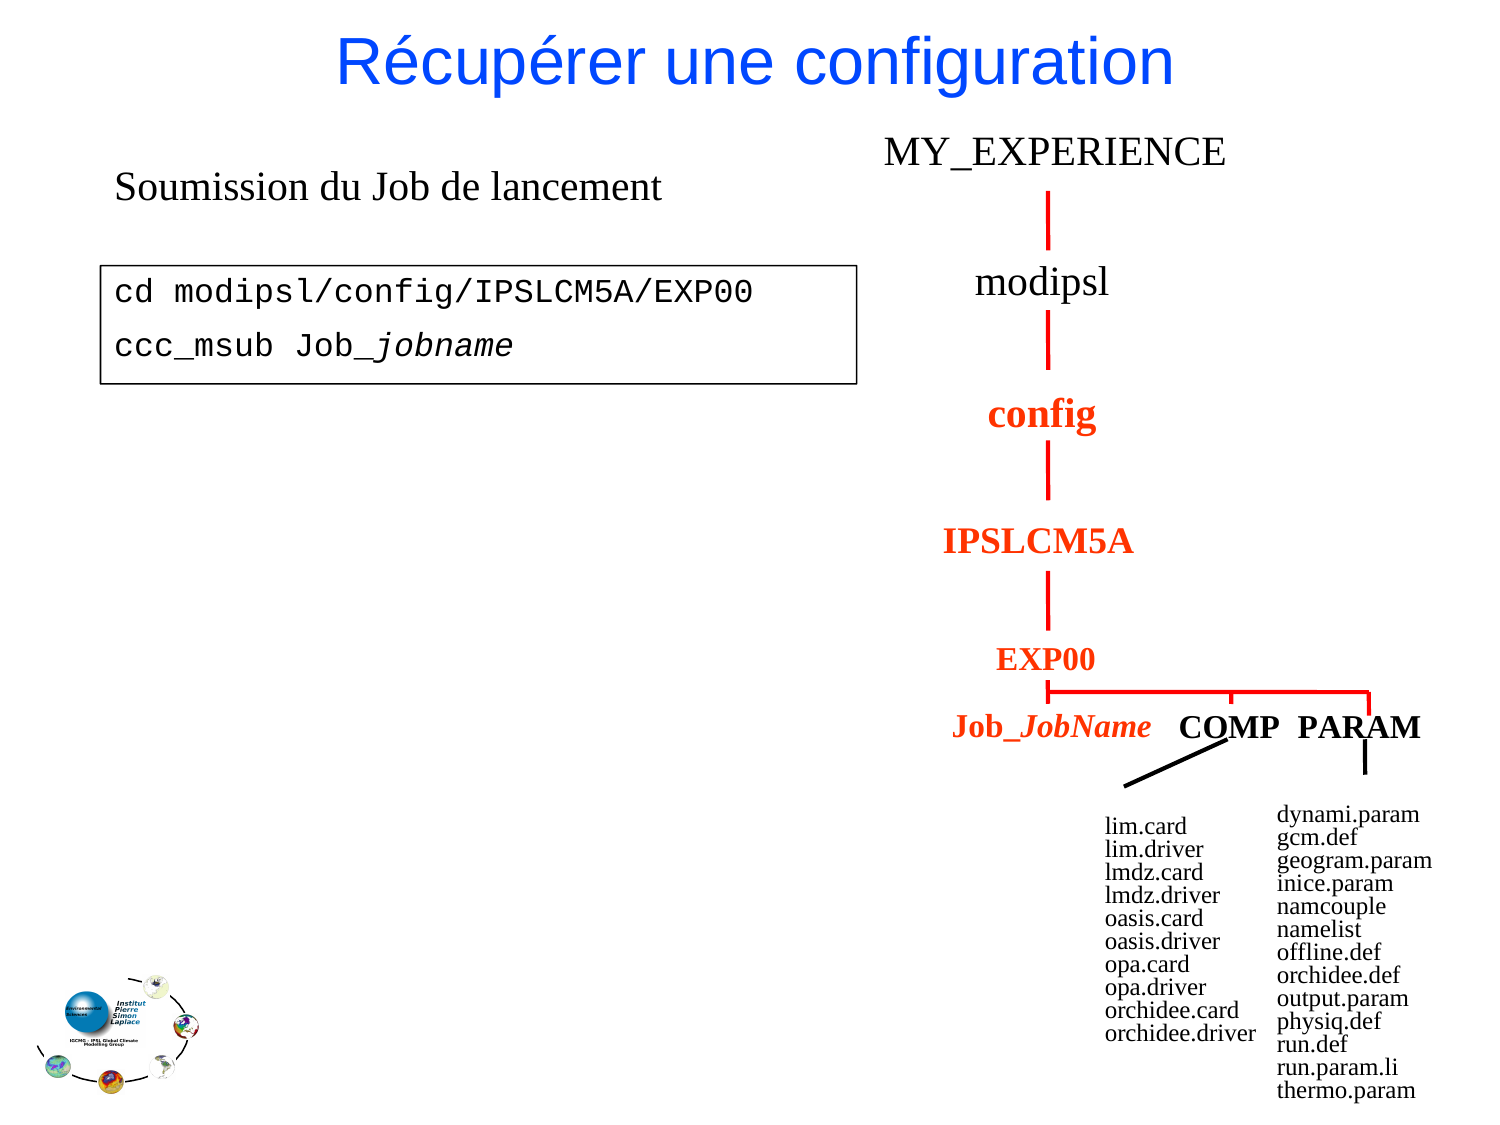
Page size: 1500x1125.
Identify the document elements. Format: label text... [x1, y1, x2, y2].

text_box config [933, 381, 1152, 445]
text_box dynami.param gcm.def geogram.param inice.param namcouple namelist offline.def orchidee.def output.param physiq.def run.def run.param.li thermo.param [1262, 763, 1463, 1108]
text_box MY_EXPERIENCE [865, 119, 1245, 184]
text_box PARAM [1346, 700, 1477, 755]
text_box Soumission du Job de lancement cd modipsl/config/IPSLCM5A/EXP00 ccc_msub Job_jobname [0, 156, 1150, 1038]
picture [44, 1054, 72, 1079]
text_box lim.card lim.driver lmdz.card lmdz.driver oasis.card oasis.driver opa.card opa.driver orchidee.card orchidee.driver [1089, 774, 1274, 1051]
text_box COMP [1112, 700, 1346, 755]
text_box Job_JobName [936, 697, 1209, 753]
text_box Récupérer une configuration [200, 10, 1326, 86]
picture [65, 1038, 146, 1048]
picture [97, 1069, 125, 1095]
picture [148, 1054, 176, 1080]
text_box IPSLCM5A [837, 511, 1240, 571]
text_box EXP00 [929, 632, 1163, 687]
text_box modipsl [933, 249, 1152, 314]
